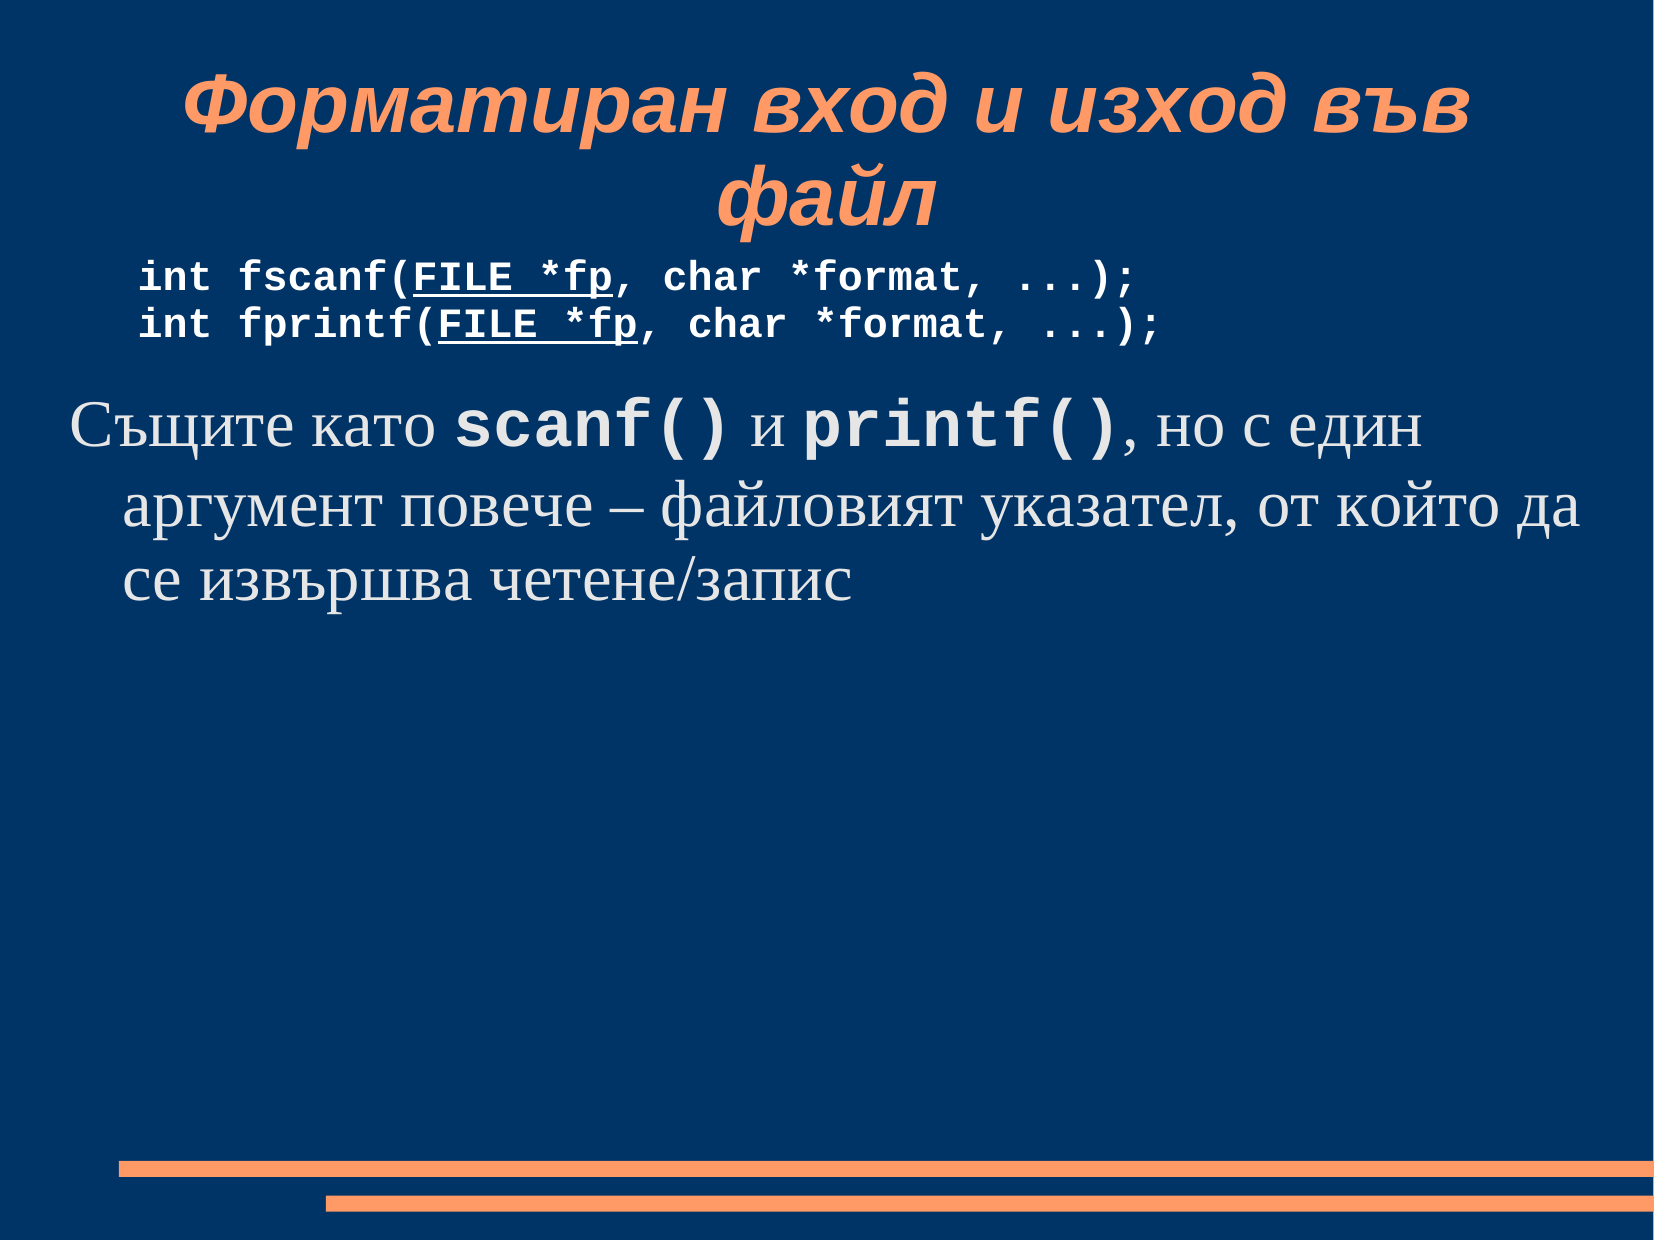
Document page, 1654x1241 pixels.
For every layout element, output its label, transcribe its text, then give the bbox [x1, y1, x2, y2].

title Форматиран вход и изход във файл [121, 46, 1534, 254]
list Същите като scanf() и printf(), но с един аргумент повече – файловият указател, от който да се извършва четене/запис [52, 386, 1647, 892]
text_box int fscanf(FILE *fp, char *format, ...); int fprintf(FILE *fp, char *format, ...); [122, 248, 1335, 359]
